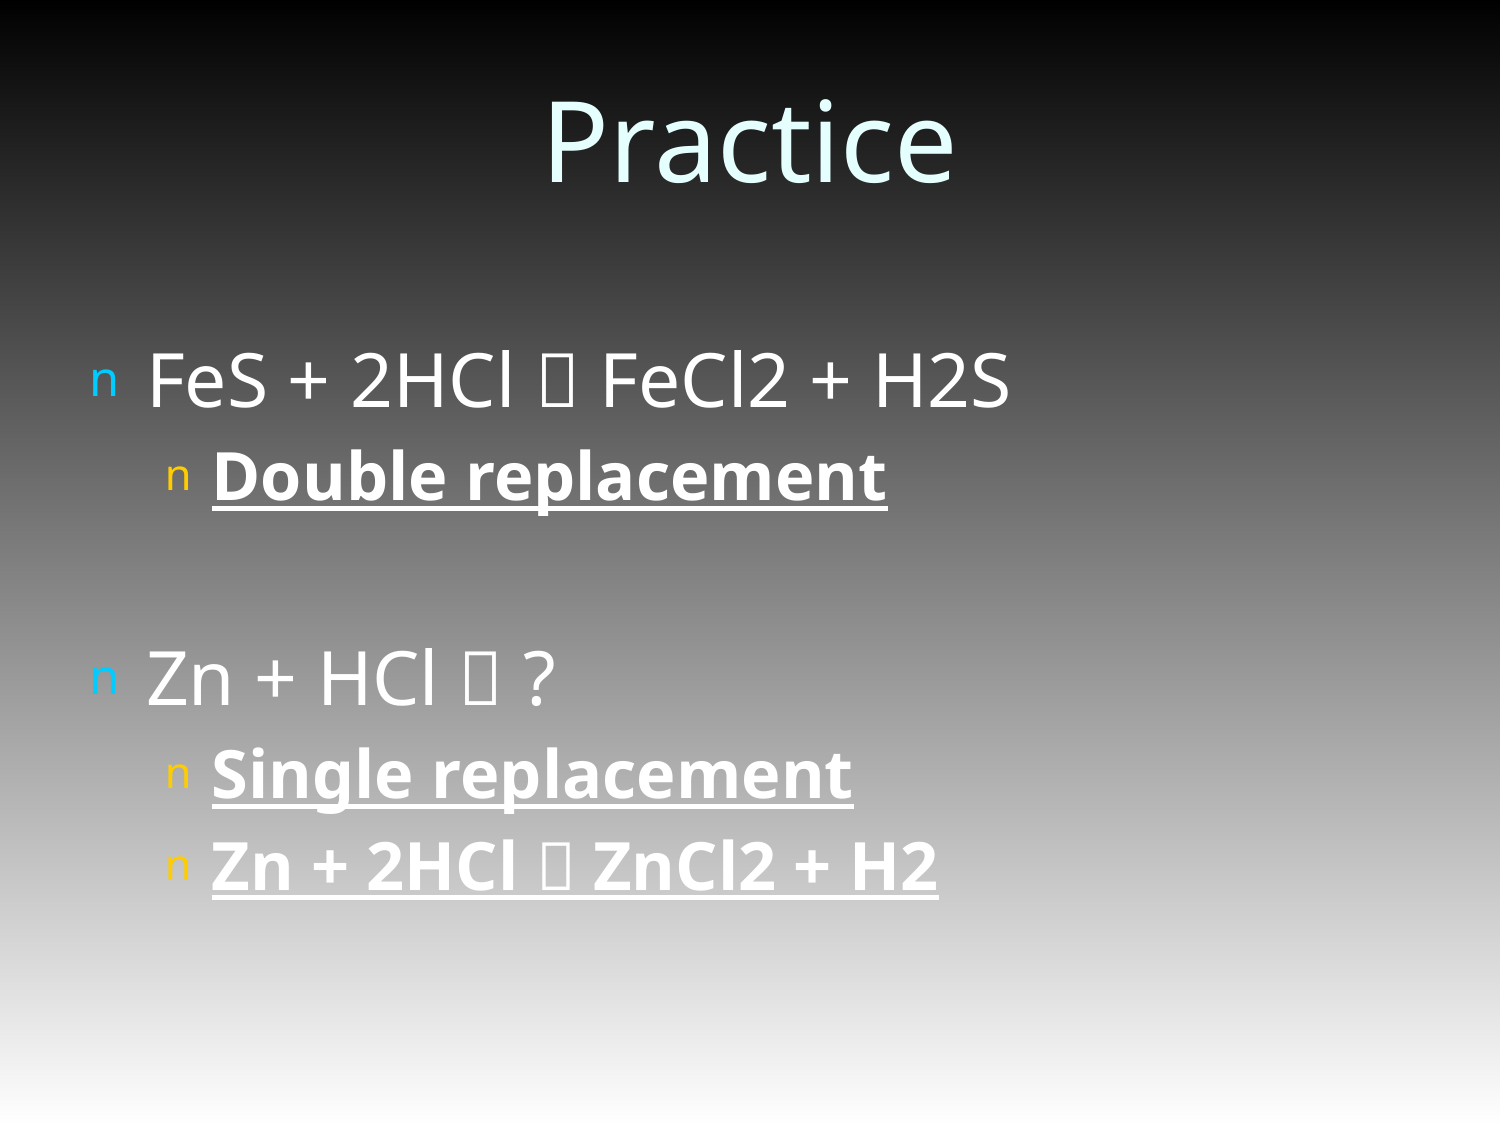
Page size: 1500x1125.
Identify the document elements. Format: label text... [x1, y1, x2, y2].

list FeS + 2HCl  FeCl2 + H2S Double replacement Zn + HCl  ? Single replacement Zn + 2HCl  ZnCl2 + H2 [75, 324, 1425, 1000]
title Practice [75, 62, 1425, 288]
